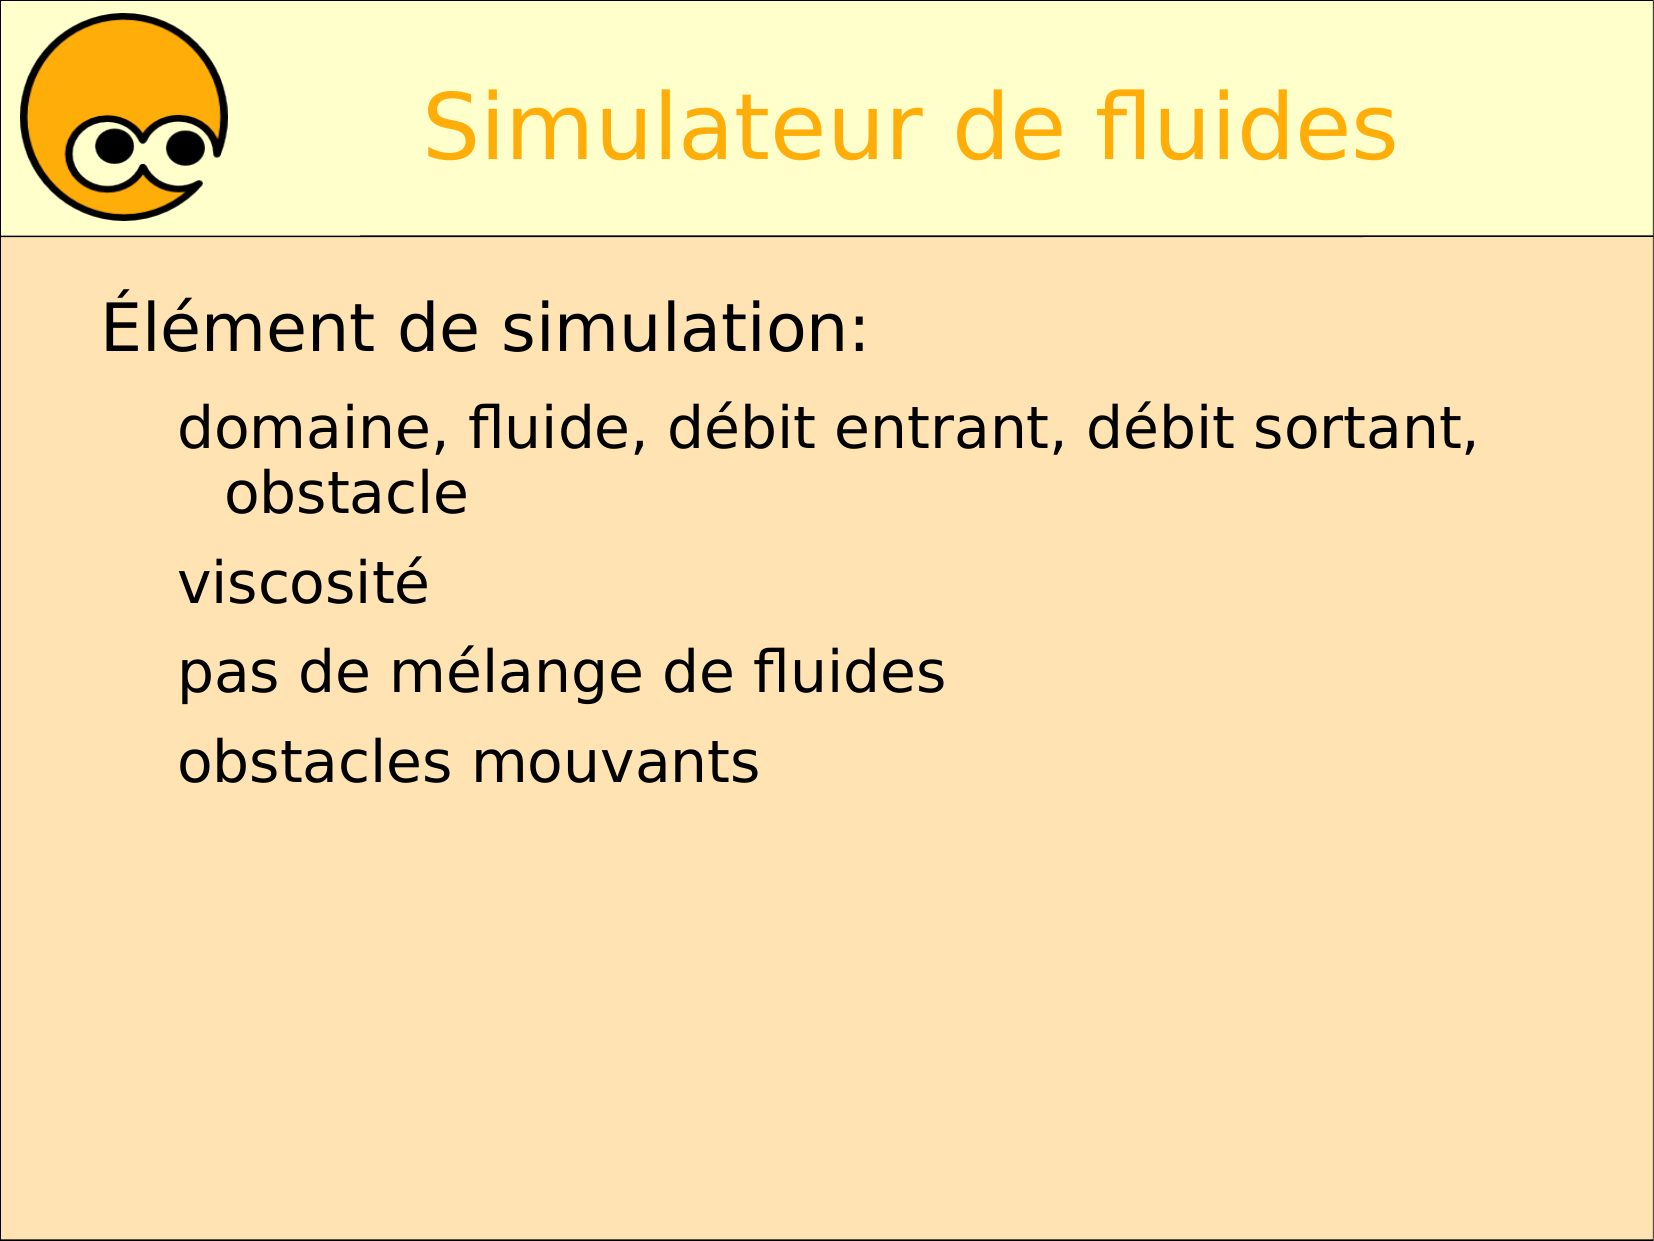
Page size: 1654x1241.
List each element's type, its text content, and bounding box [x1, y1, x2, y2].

title Simulateur de fluides [252, 49, 1571, 207]
list Élément de simulation: domaine, fluide, débit entrant, débit sortant, obstacle viscosité pas de mélange de fluides obstacles mouvants [82, 290, 1571, 1094]
picture [20, 13, 228, 221]
